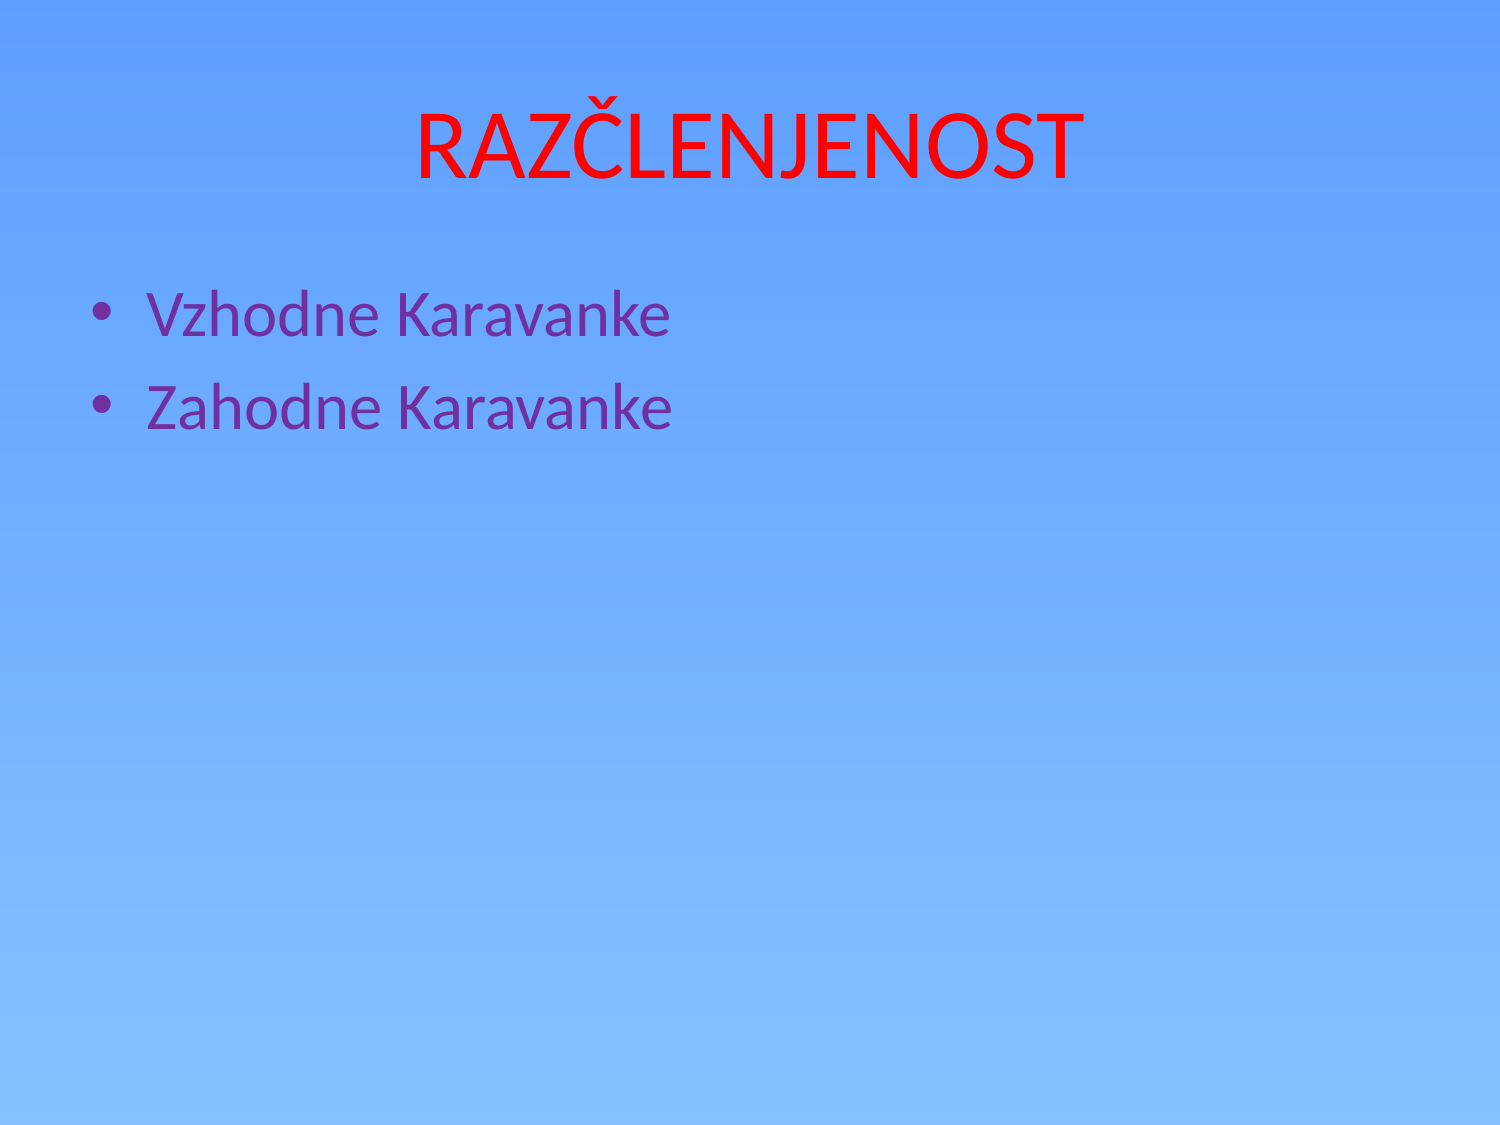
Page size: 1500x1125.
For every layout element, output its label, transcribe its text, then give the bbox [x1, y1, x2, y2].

list Vzhodne Karavanke Zahodne Karavanke [75, 262, 1425, 1005]
title RAZČLENJENOST [75, 45, 1425, 233]
